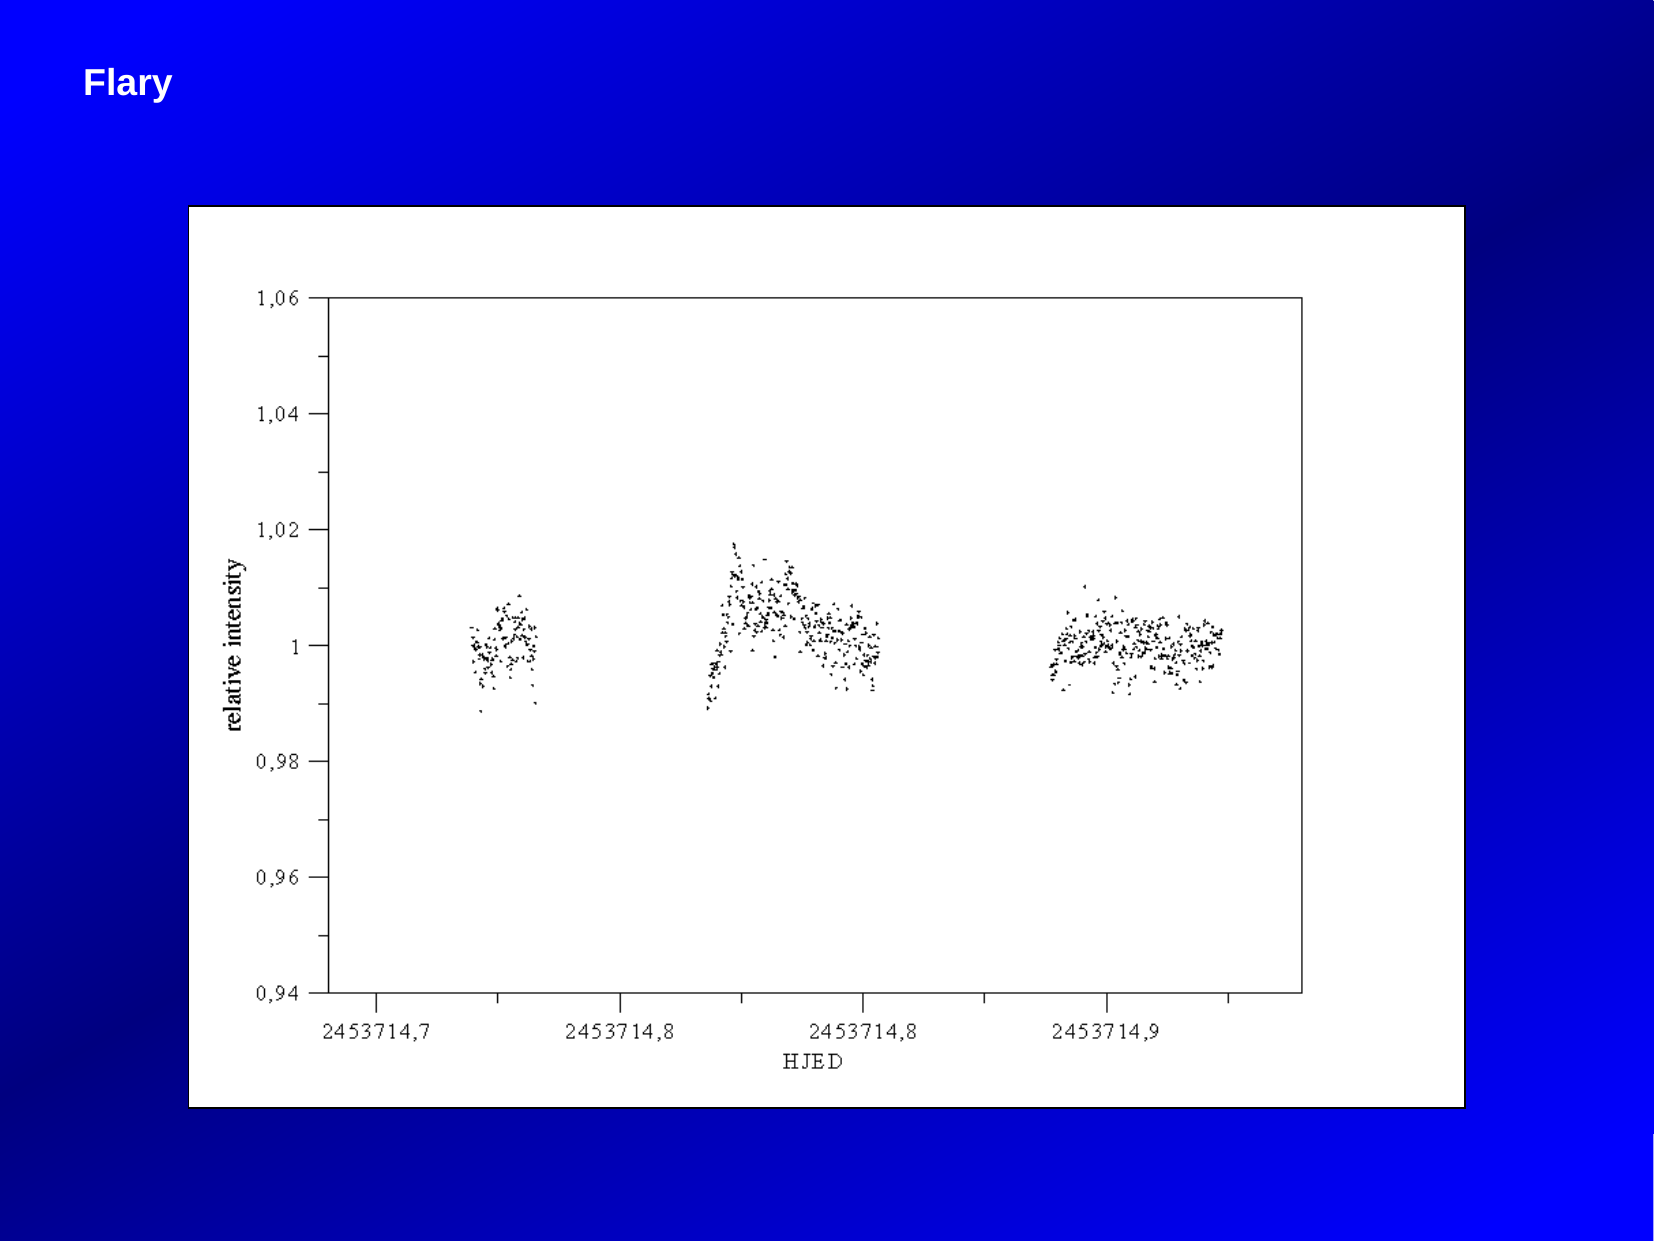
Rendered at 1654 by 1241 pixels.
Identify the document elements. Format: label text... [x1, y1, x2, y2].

picture [189, 206, 1465, 1107]
text_box Flary [55, 49, 188, 111]
